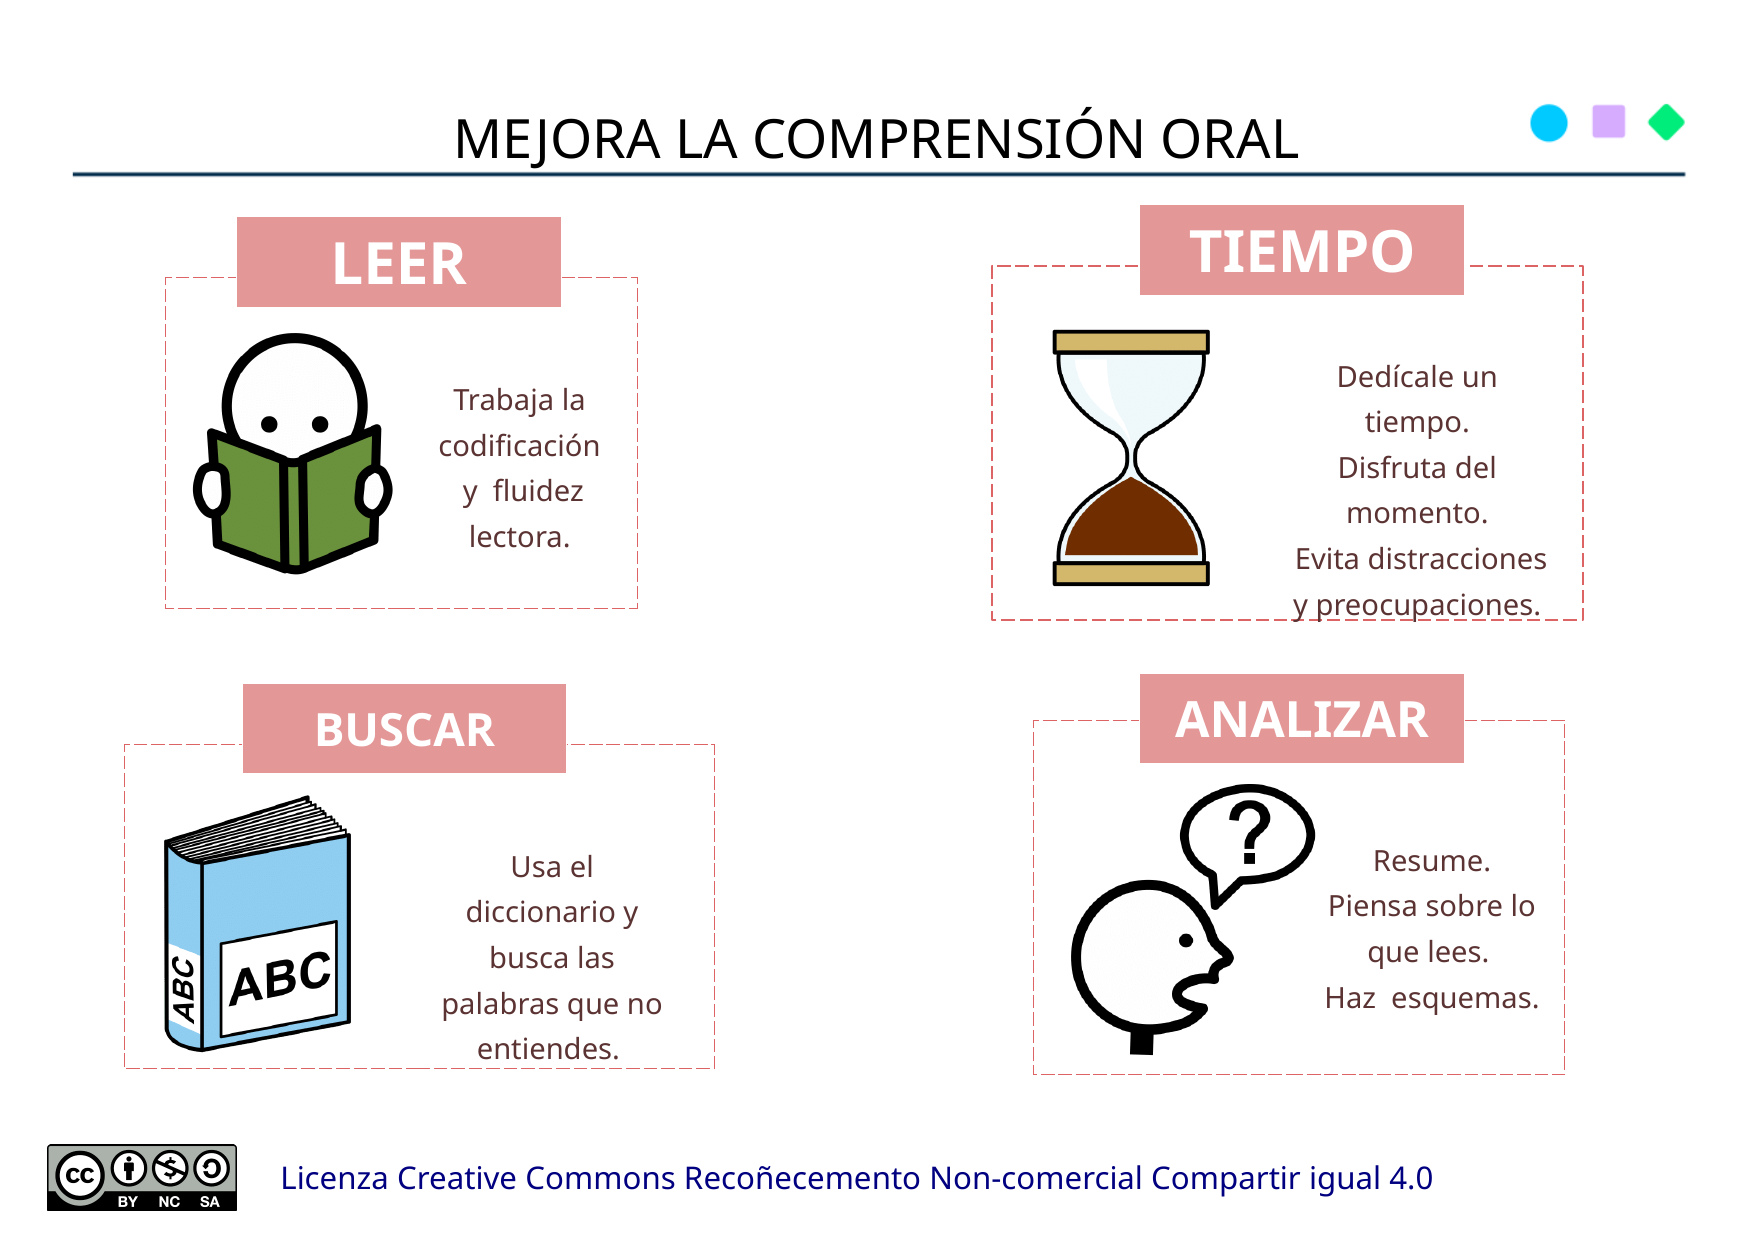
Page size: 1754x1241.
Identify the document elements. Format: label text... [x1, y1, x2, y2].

picture [986, 312, 1276, 603]
picture [47, 1144, 237, 1211]
picture [165, 324, 420, 579]
text_box BUSCAR [242, 683, 567, 774]
text_box [165, 548, 638, 609]
text_box Licenza Creative Commons Recoñecemento Non-comercial Compartir igual 4.0 [265, 1148, 1477, 1241]
text_box Dedícale un tiempo. Disfruta del momento. Evita distracciones y preocupaciones. [1276, 342, 1565, 579]
text_box [1320, 601, 1329, 613]
text_box LEER [236, 216, 562, 308]
picture [59, 76, 1695, 199]
text_box Trabaja la codificación y fluidez lectora. [401, 366, 638, 548]
text_box [1033, 720, 1565, 1075]
text_box Resume. Piensa sobre lo que lees. Haz esquemas. [1299, 826, 1565, 1016]
text_box TIEMPO [1139, 204, 1465, 296]
text_box [165, 277, 638, 366]
text_box [1416, 601, 1425, 613]
text_box [124, 744, 715, 1069]
text_box ANALIZAR [1139, 673, 1465, 764]
text_box Usa el diccionario y busca las palabras que no entiendes. [419, 832, 686, 1057]
picture [1062, 773, 1347, 1058]
text_box [992, 265, 1583, 621]
picture [124, 790, 390, 1057]
